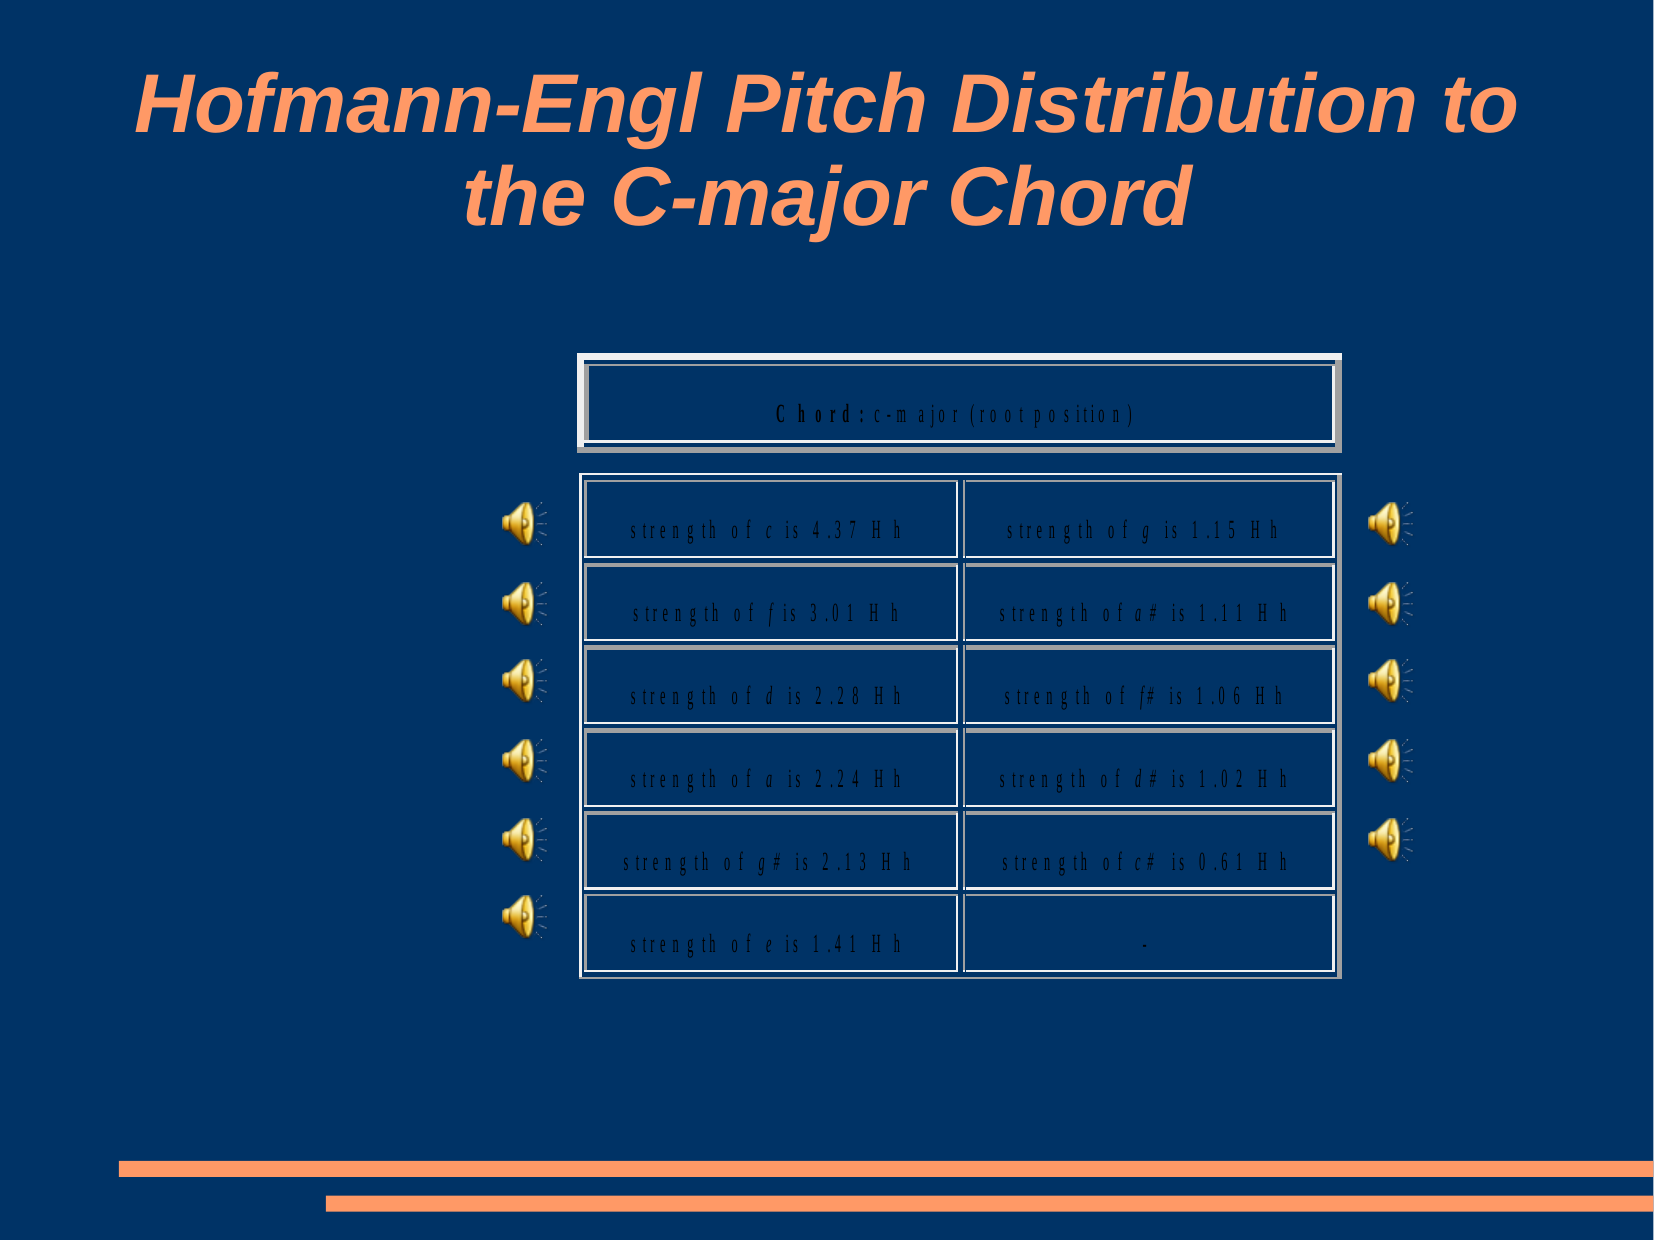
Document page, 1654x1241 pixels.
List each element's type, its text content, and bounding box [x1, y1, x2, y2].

title Hofmann-Engl Pitch Distribution to the C-major Chord [121, 46, 1534, 254]
picture [501, 353, 1654, 1034]
